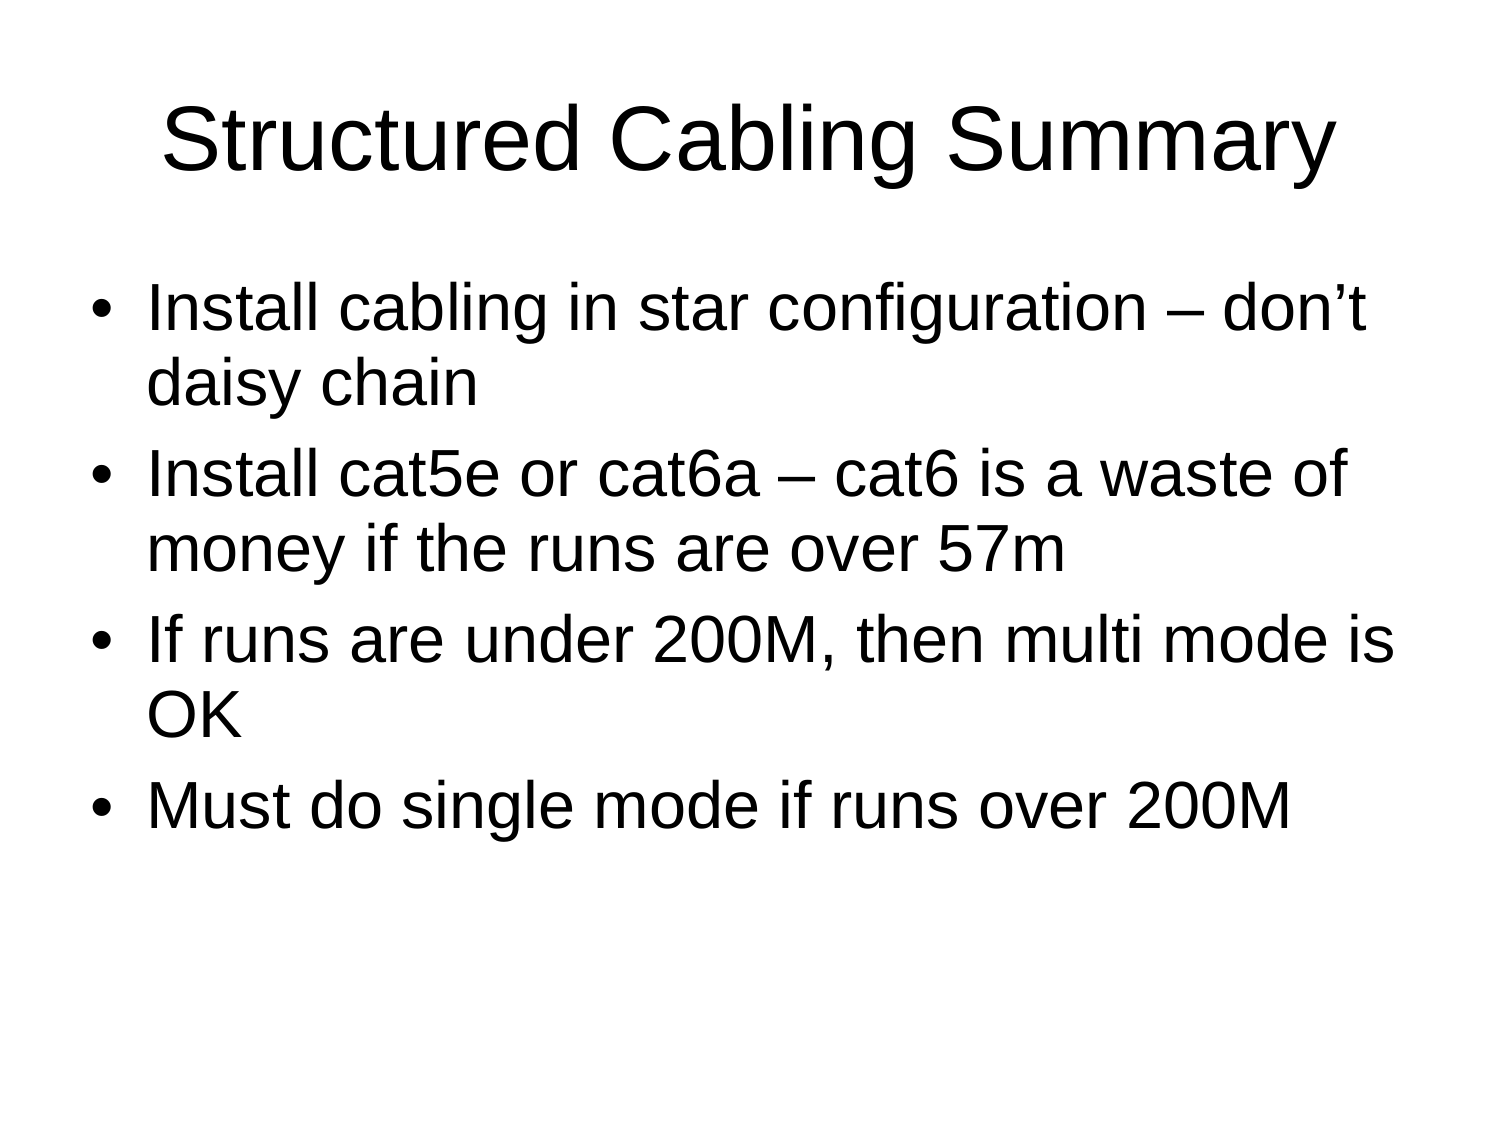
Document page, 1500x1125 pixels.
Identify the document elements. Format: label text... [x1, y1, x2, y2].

title Structured Cabling Summary [75, 45, 1426, 233]
list Install cabling in star configuration – don’t daisy chain Install cat5e or cat6a – cat6 is a waste of money if the runs are over 57m If runs are under 200M, then multi mode is OK Must do single mode if runs over 200M [75, 262, 1426, 1005]
